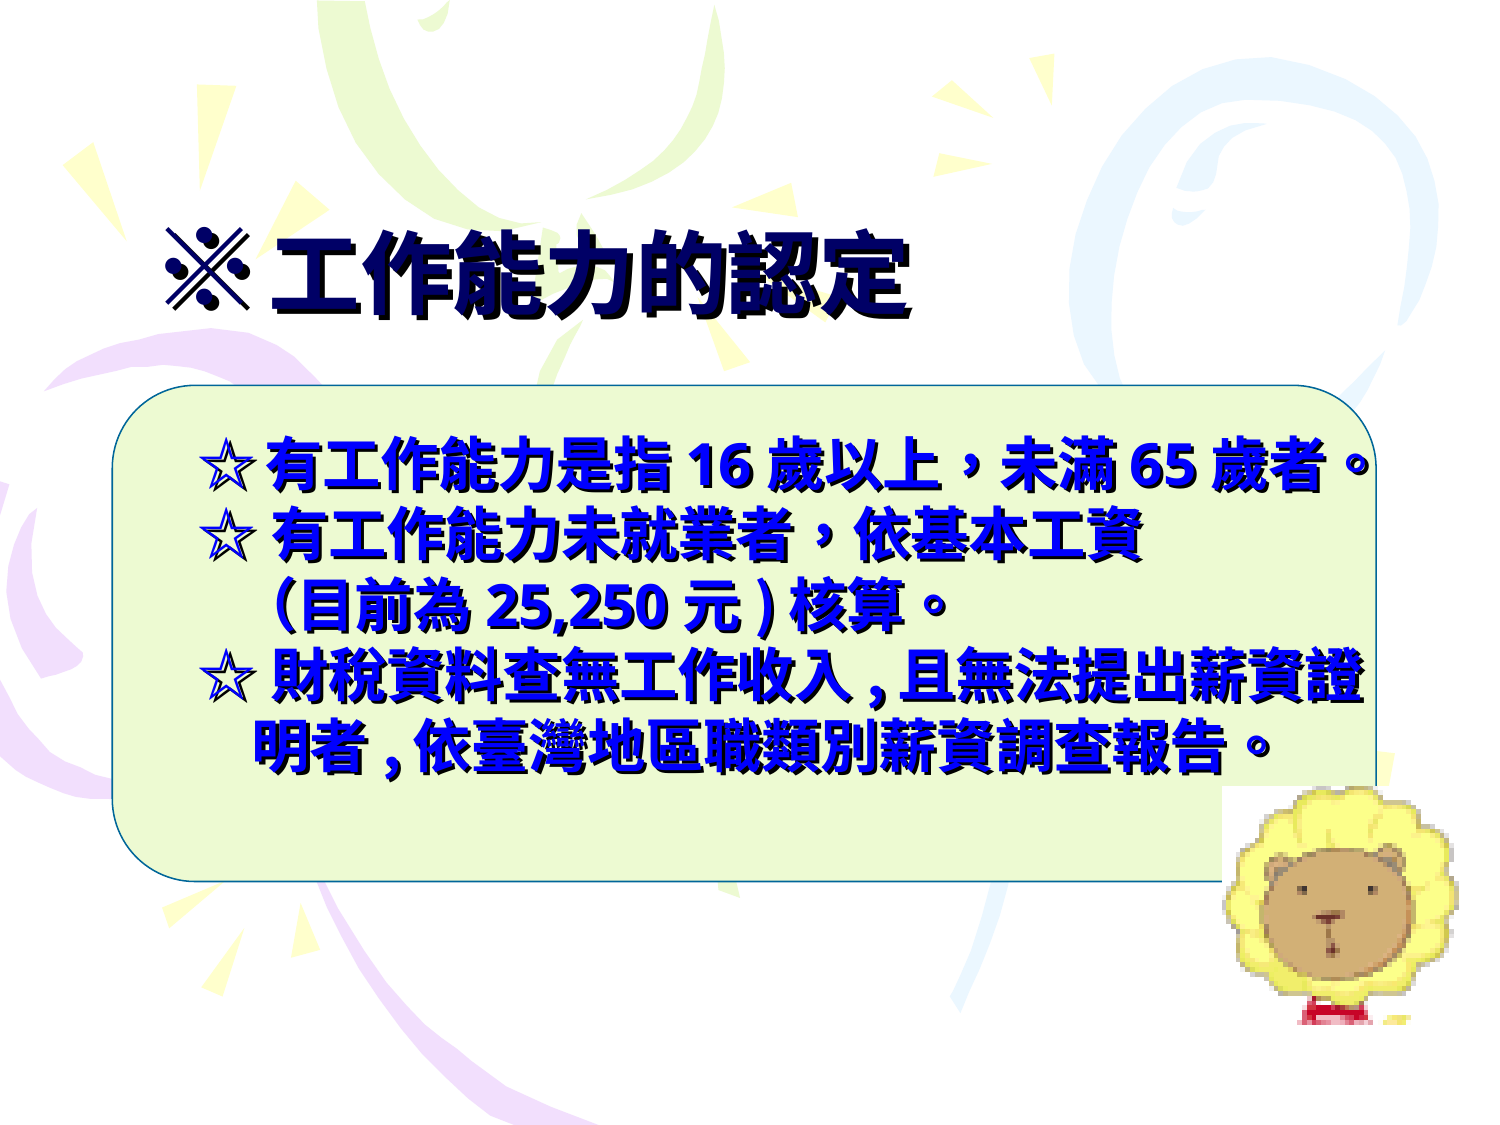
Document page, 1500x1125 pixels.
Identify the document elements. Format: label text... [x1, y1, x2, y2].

picture [1222, 786, 1459, 1025]
title ※工作能力的認定 [135, 184, 1337, 339]
text_box ☆有工作能力是指16歲以上，未滿65歲者。 ☆有工作能力未就業者，依基本工資 （目前為25,250元)核算。 ☆財稅資料查無工作收入,且無法提出薪資證 明者,依臺灣地區職類別薪資調查報告。 [183, 432, 1436, 1035]
text_box [112, 385, 1368, 881]
